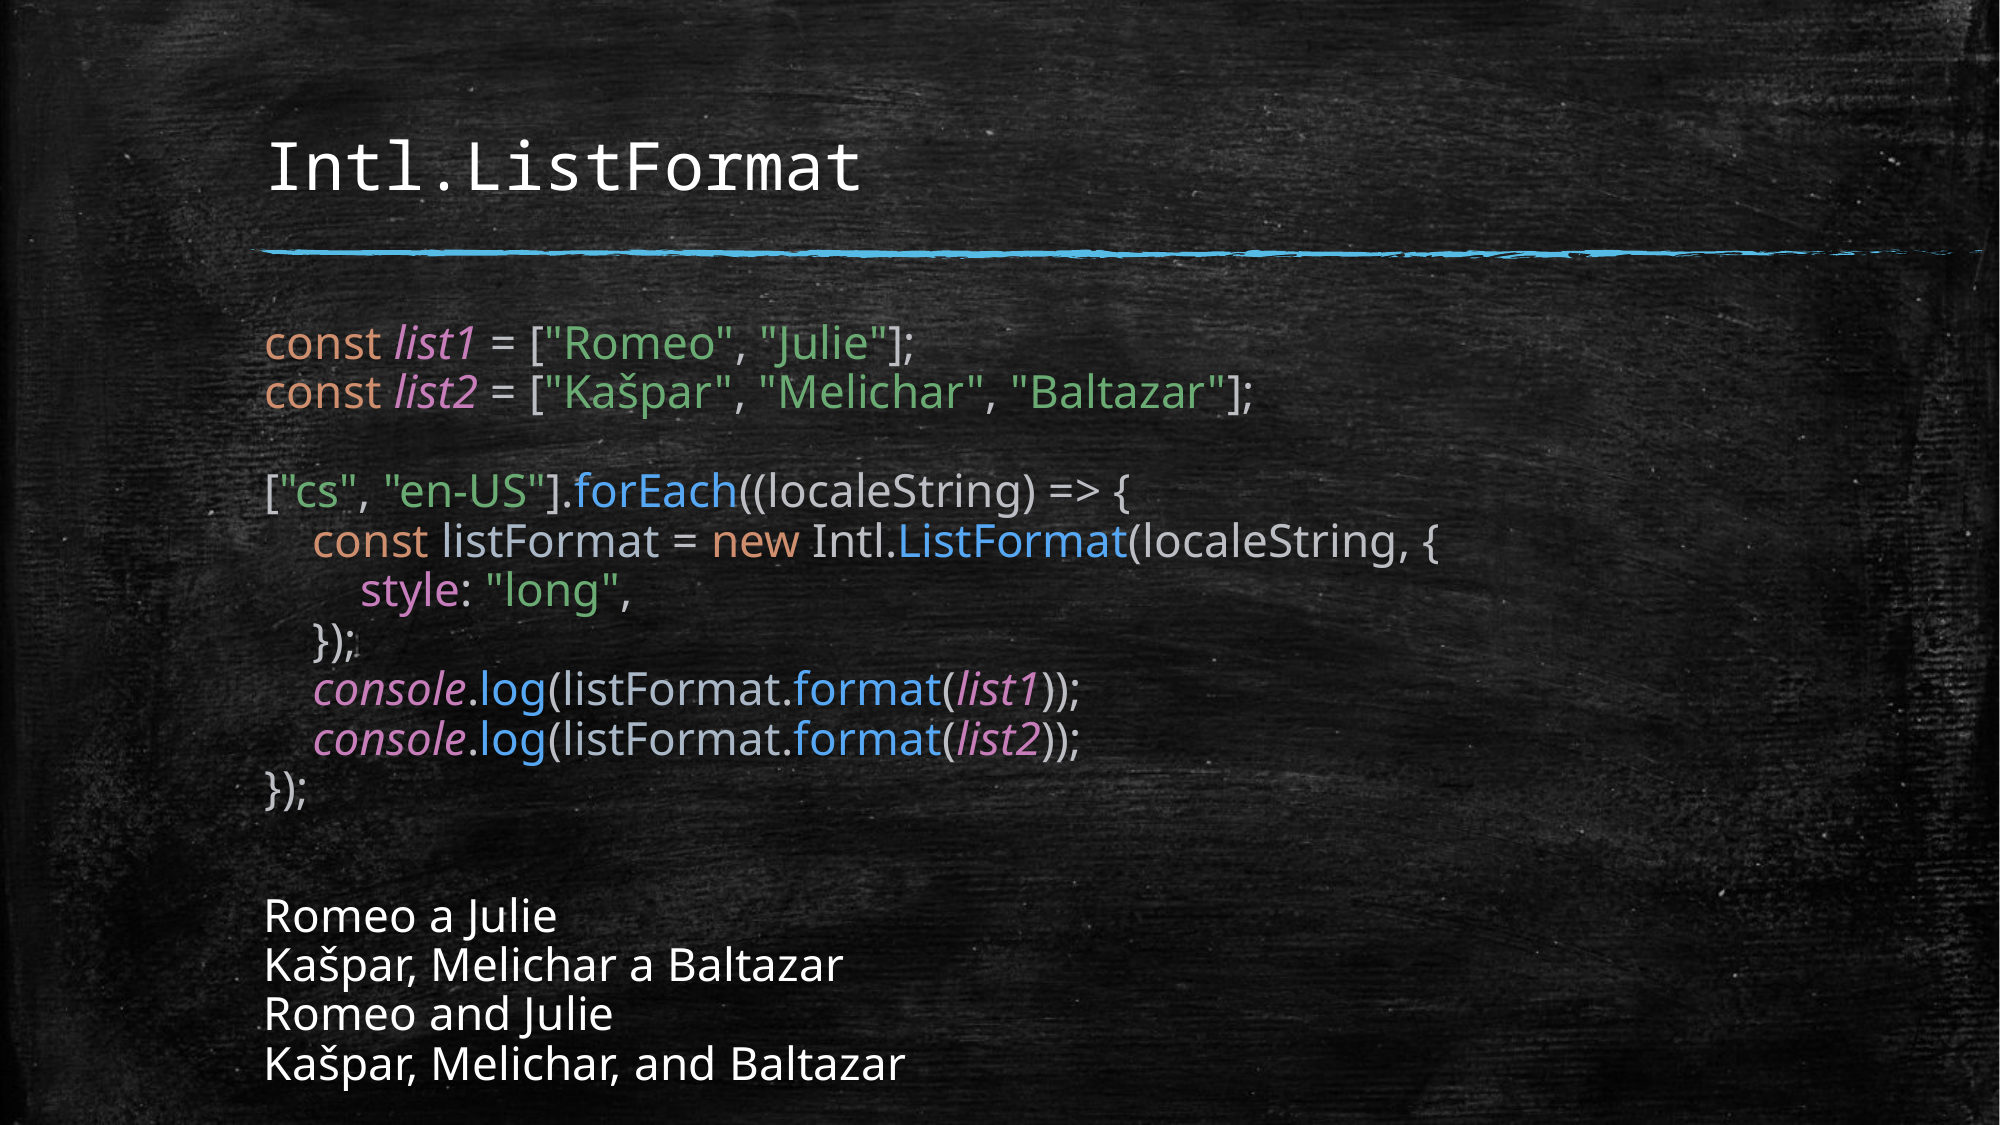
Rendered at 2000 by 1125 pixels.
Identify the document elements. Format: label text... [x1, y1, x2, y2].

picture [0, 0, 2000, 1125]
list Romeo a Julie Kašpar, Melichar a Baltazar Romeo and Julie Kašpar, Melichar, and Baltazar [248, 885, 1749, 1036]
title Intl.ListFormat [249, 45, 1750, 213]
list const list1 = ["Romeo", "Julie"]; const list2 = ["Kašpar", "Melichar", "Baltazar"]; ["cs", "en-US"].forEach((localeString) => { const listFormat = new Intl.ListFormat(localeString, { style: "long", }); console.log(listFormat.format(list1)); console.log(listFormat.format(list2)); }); [249, 312, 1750, 913]
